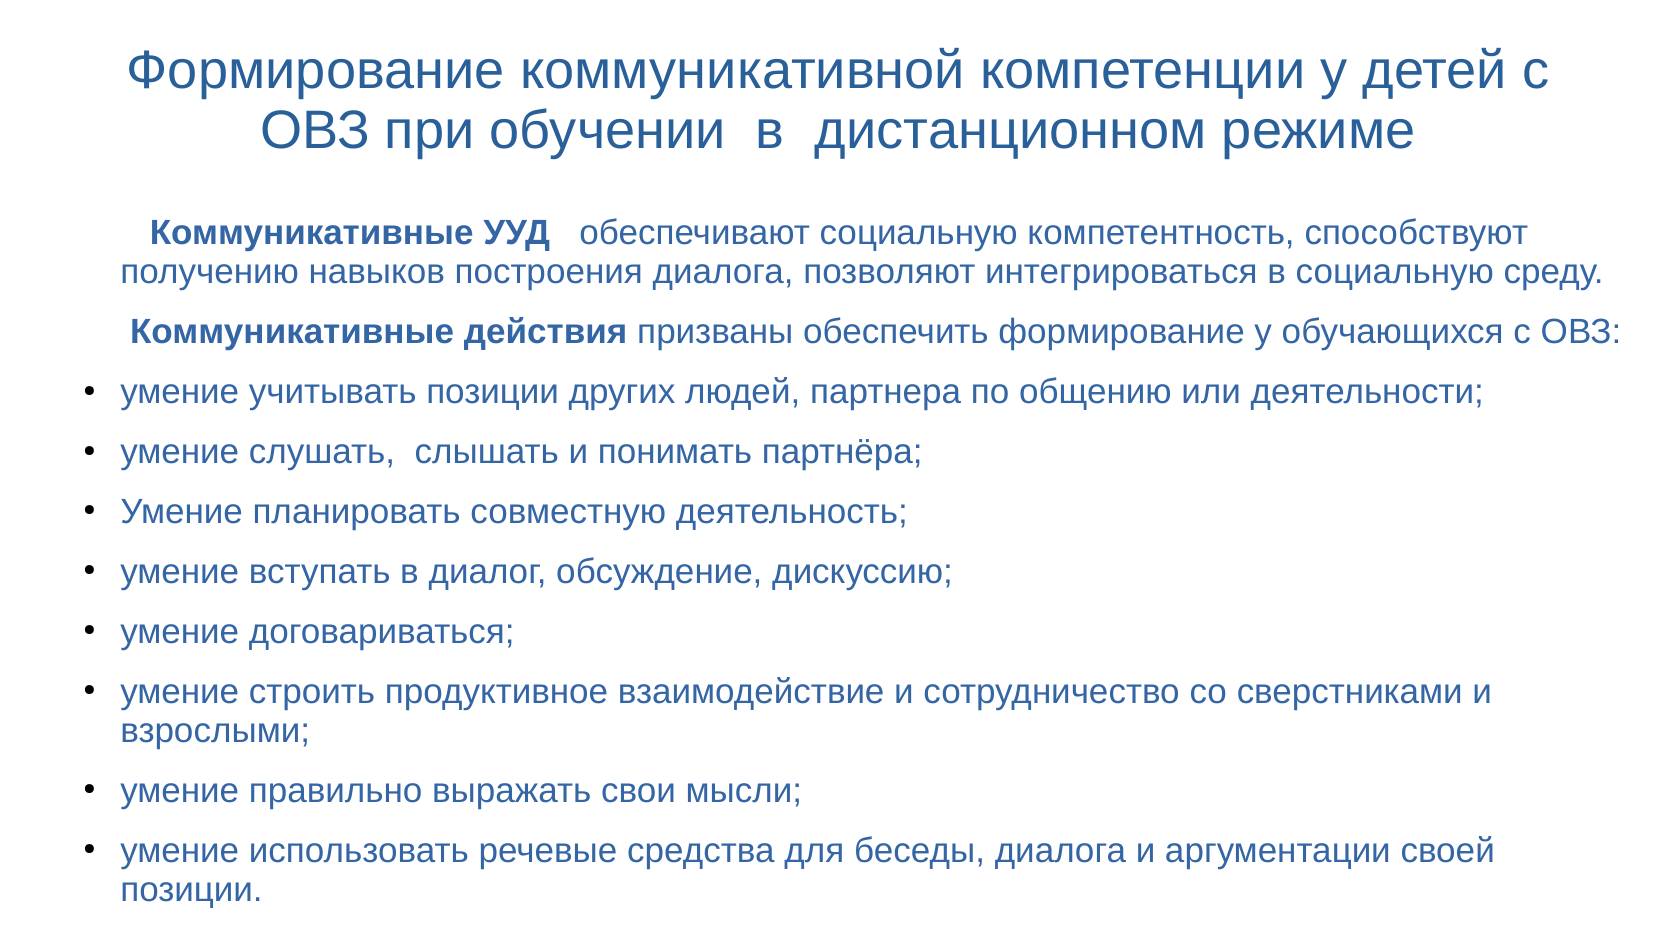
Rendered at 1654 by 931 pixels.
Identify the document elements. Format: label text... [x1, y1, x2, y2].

list Коммуникативные УУД обеспечивают социальную компетентность, способствуют получению навыков построения диалога, позволяют интегрироваться в социальную среду. Коммуникативные действия призваны обеспечить формирование у обучающихся с ОВЗ: умение учитывать позиции других людей, партнера по общению или деятельности; умение слушать, слышать и понимать партнёра; Умение планировать совместную деятельность; умение вступать в диалог, обсуждение, дискуссию; умение договариваться; умение строить продуктивное взаимодействие и сотрудничество со сверстниками и взрослыми; умение правильно выражать свои мысли; умение использовать речевые средства для беседы, диалога и аргументации своей позиции. [70, 212, 1642, 910]
title Формирование коммуникативной компетенции у детей с ОВЗ при обучении в дистанционном режиме [94, 10, 1583, 189]
